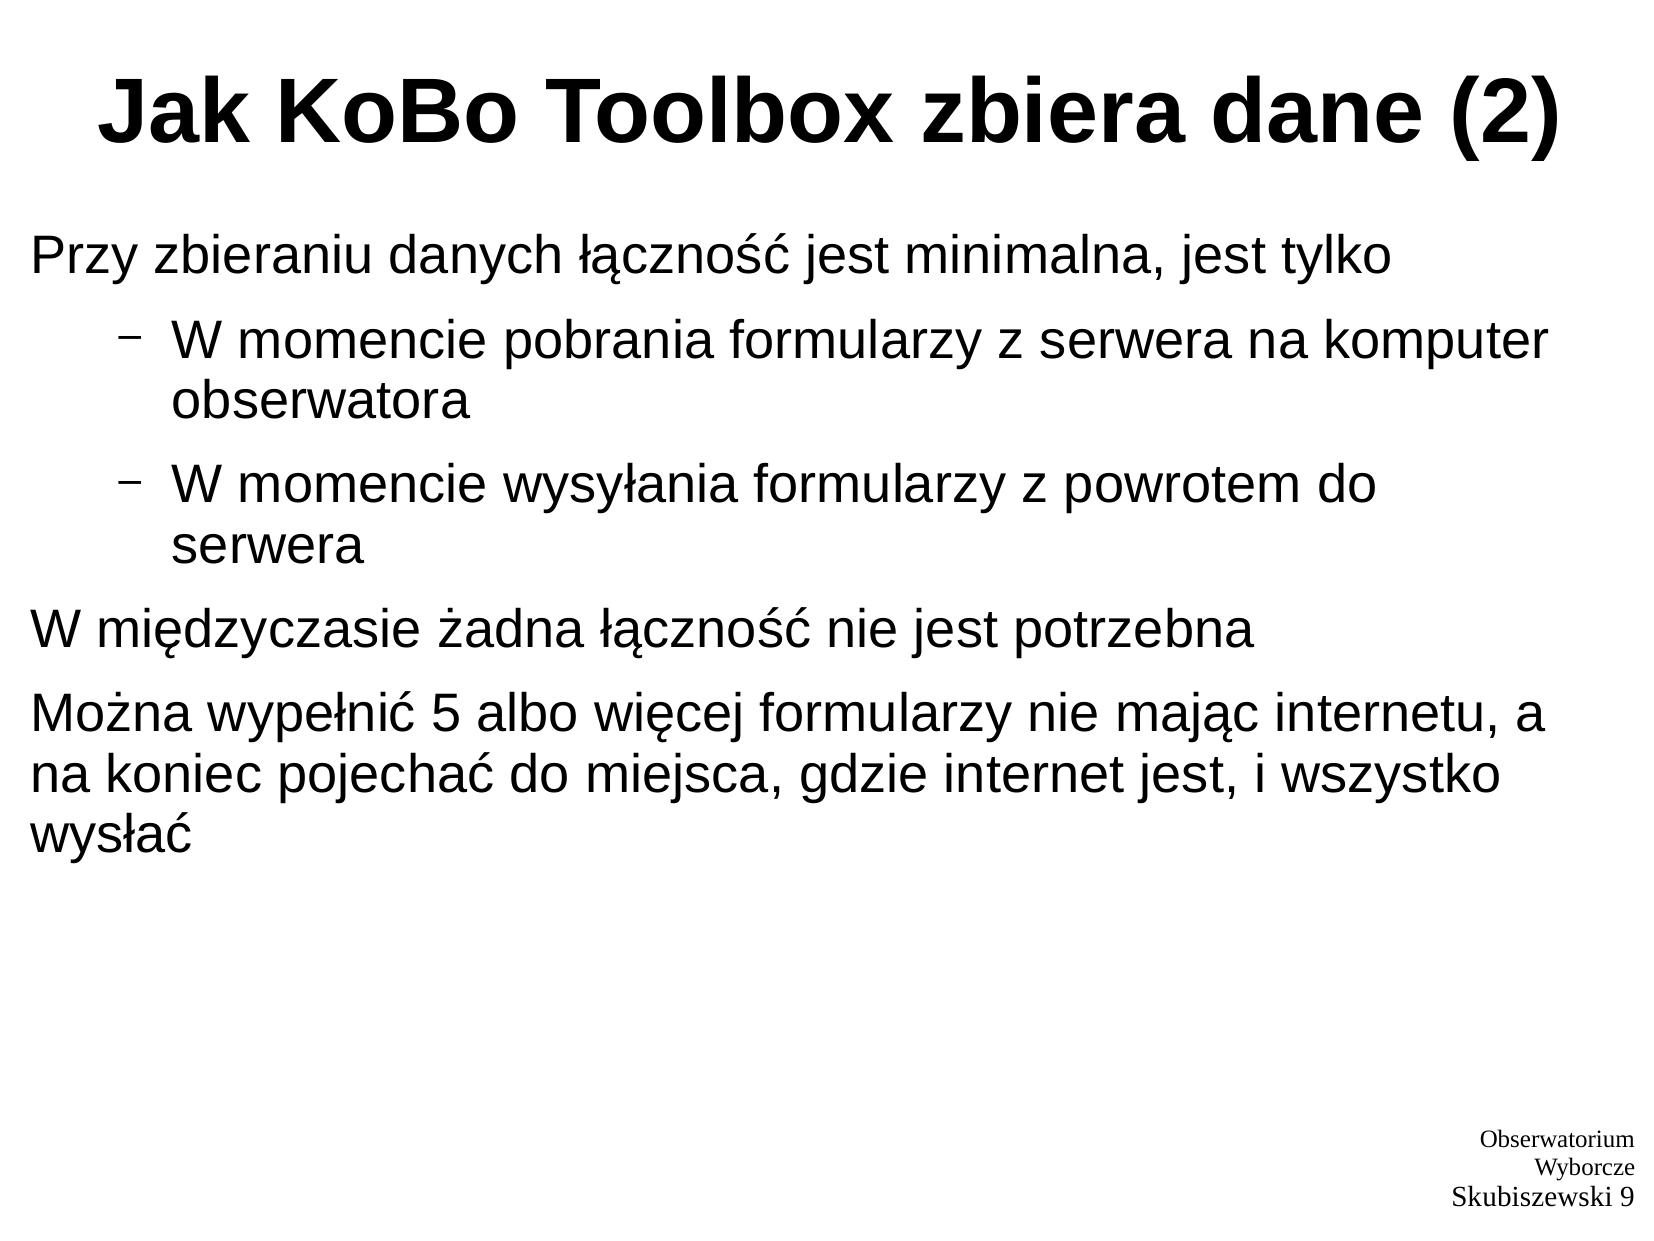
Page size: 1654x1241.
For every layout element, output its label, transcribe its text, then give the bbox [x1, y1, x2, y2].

title Jak KoBo Toolbox zbiera dane (2) [86, 60, 1575, 225]
list Przy zbieraniu danych łączność jest minimalna, jest tylko W momencie pobrania formularzy z serwera na komputer obserwatora W momencie wysyłania formularzy z powrotem do serwera W międzyczasie żadna łączność nie jest potrzebna Można wypełnić 5 albo więcej formularzy nie mając internetu, a na koniec pojechać do miejsca, gdzie internet jest, i wszystko wysłać [30, 225, 1583, 916]
